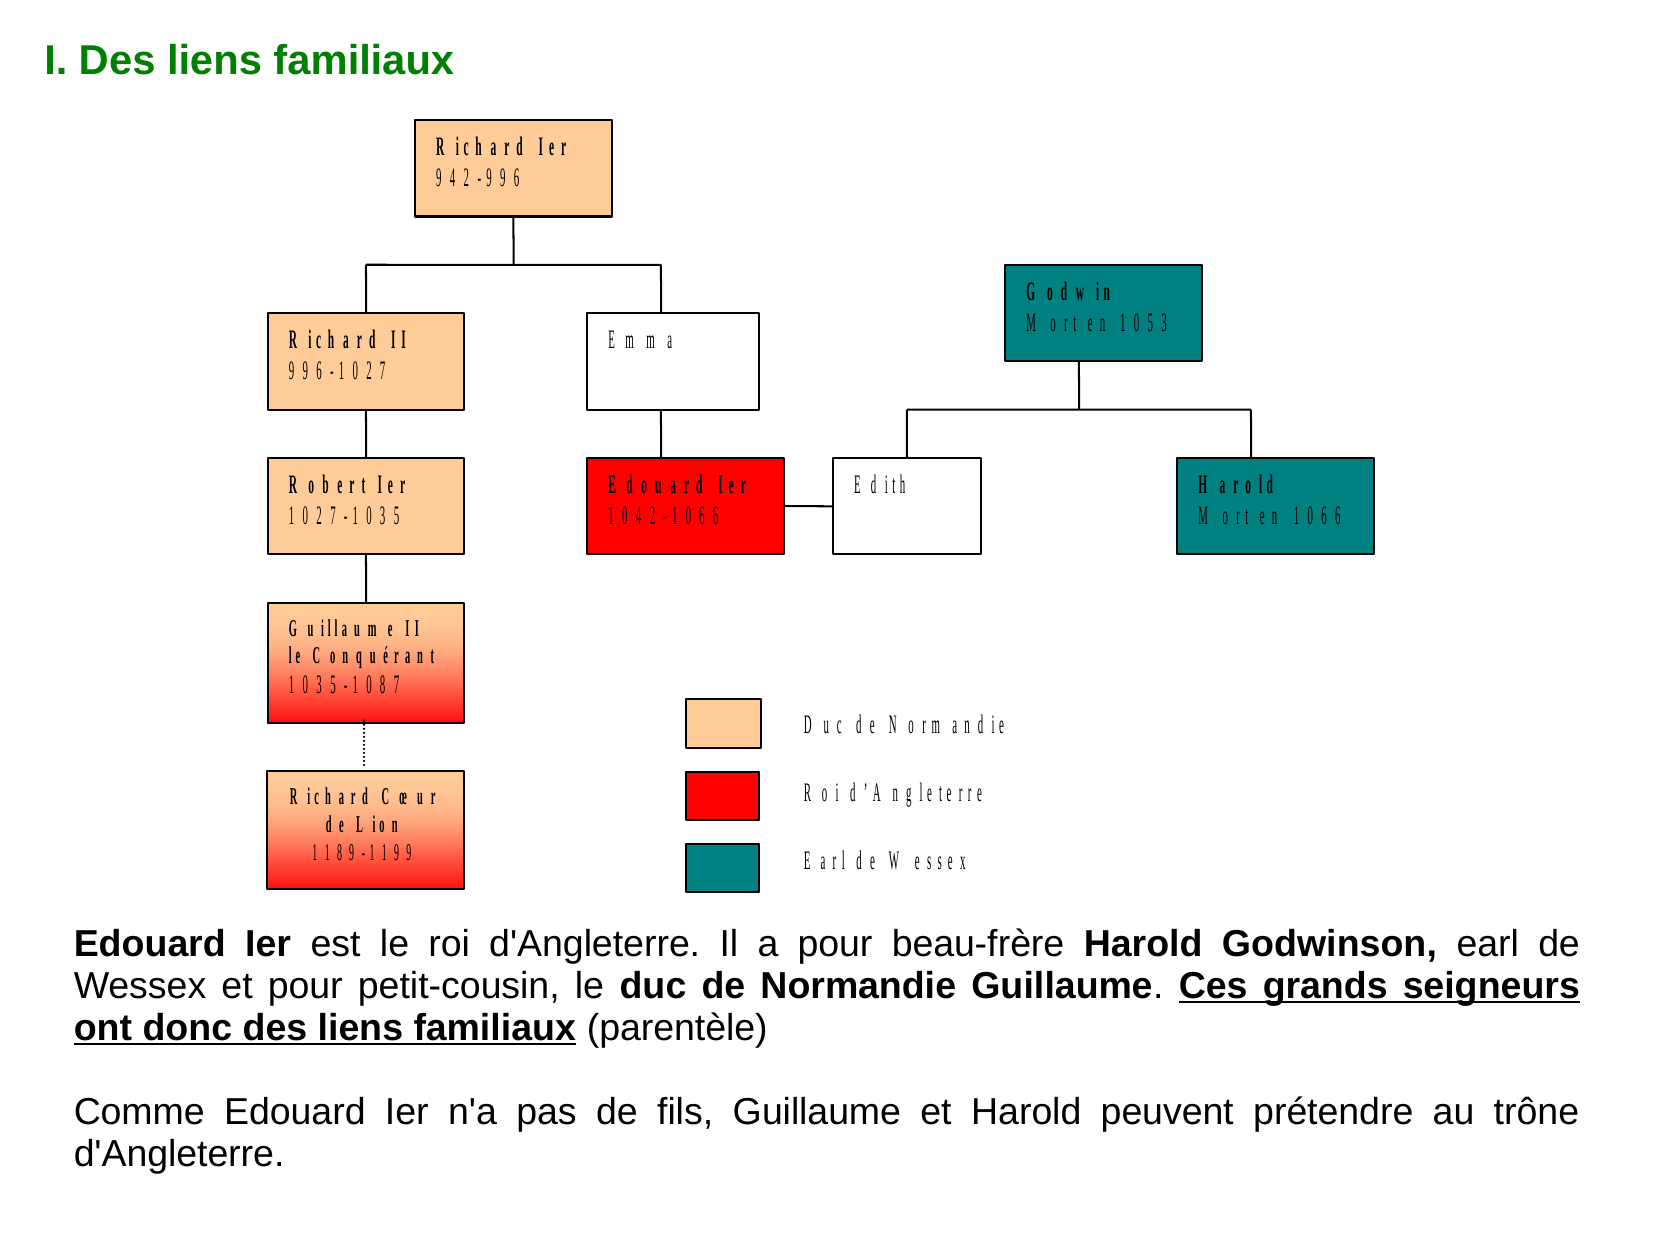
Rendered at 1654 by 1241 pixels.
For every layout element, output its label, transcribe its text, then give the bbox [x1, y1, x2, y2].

text_box I. Des liens familiaux [29, 29, 1595, 92]
picture [265, 118, 1506, 916]
text_box Edouard Ier est le roi d'Angleterre. Il a pour beau-frère Harold Godwinson, earl de Wessex et pour petit-cousin, le duc de Normandie Guillaume. Ces grands seigneurs ont donc des liens familiaux (parentèle) Comme Edouard Ier n'a pas de fils, Guillaume et Harold peuvent prétendre au trône d'Angleterre. [59, 915, 1595, 1188]
